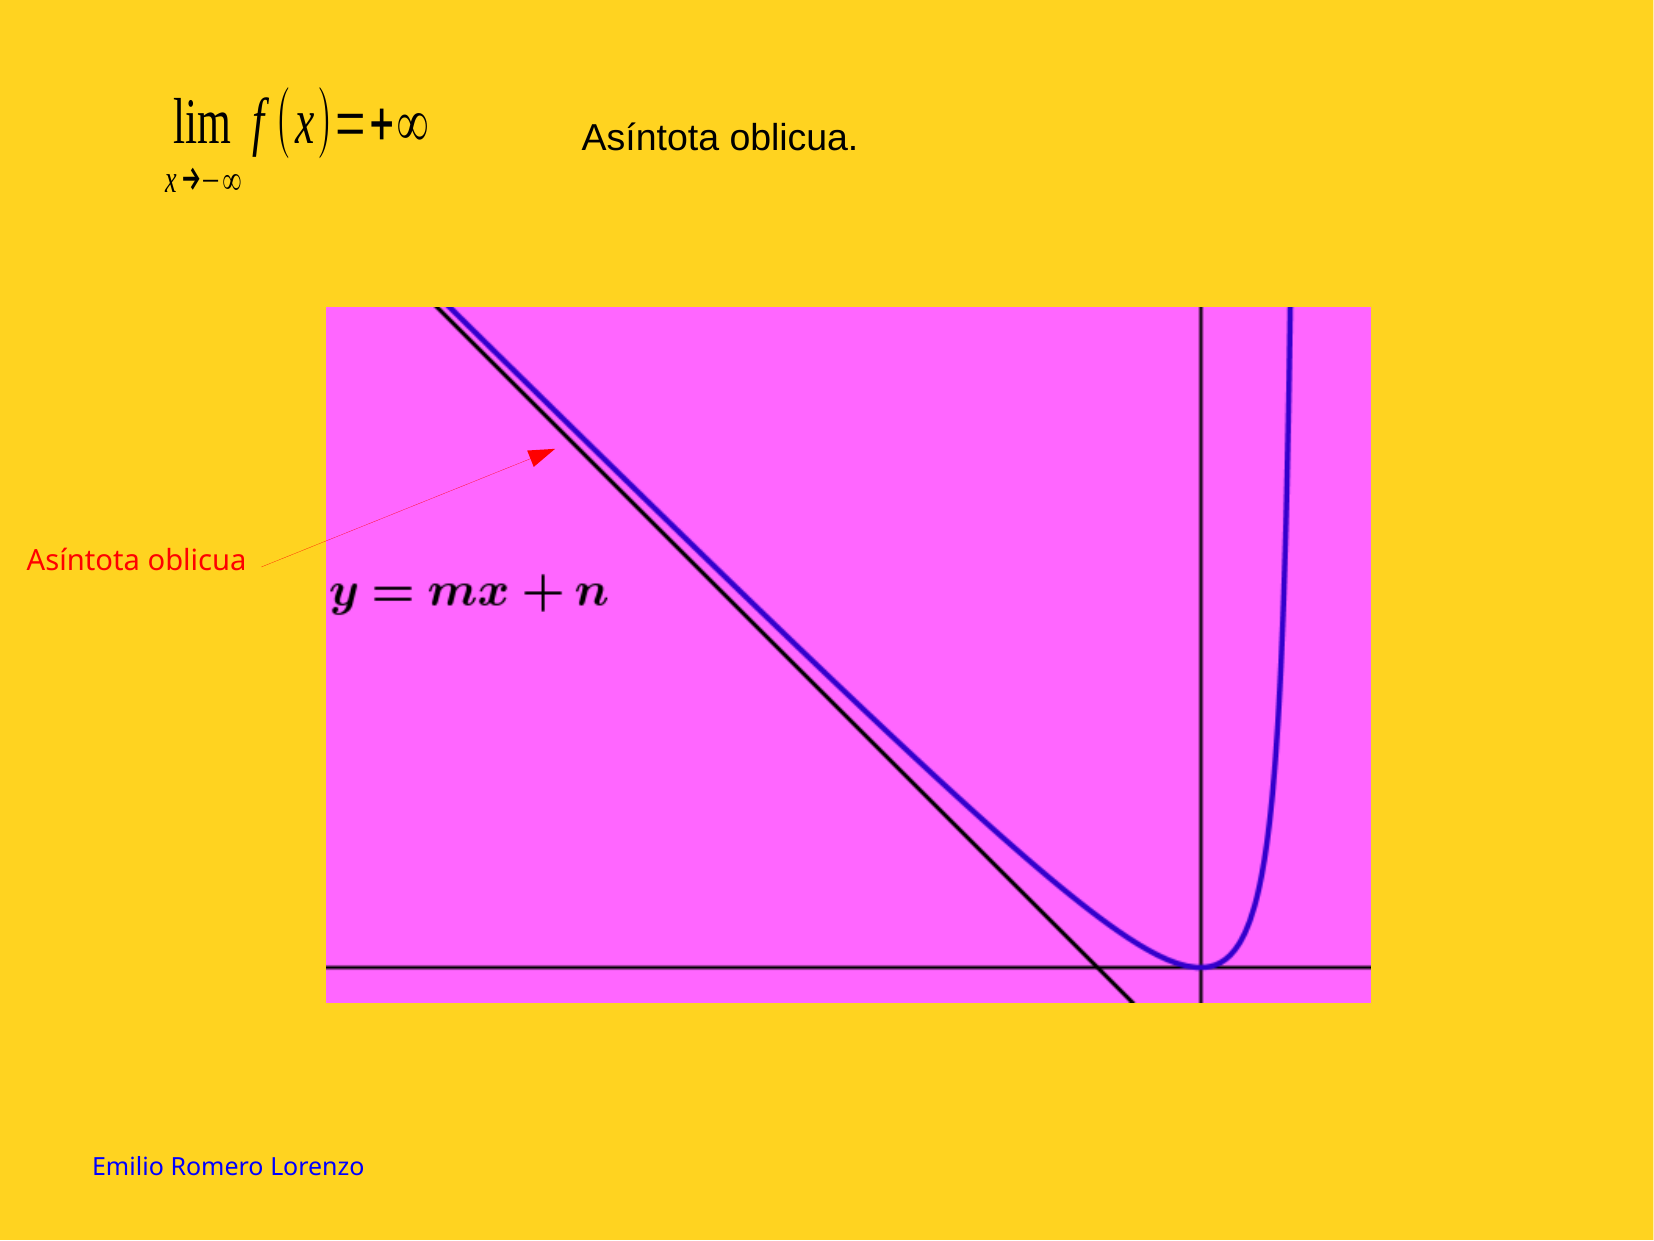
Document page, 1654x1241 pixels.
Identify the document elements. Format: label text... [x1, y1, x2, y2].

text_box Emilio Romero Lorenzo [69, 1133, 378, 1205]
text_box Asíntota oblicua [11, 531, 262, 594]
picture [326, 307, 1371, 1003]
chart [154, 82, 441, 201]
text_box Asíntota oblicua. [566, 108, 874, 166]
